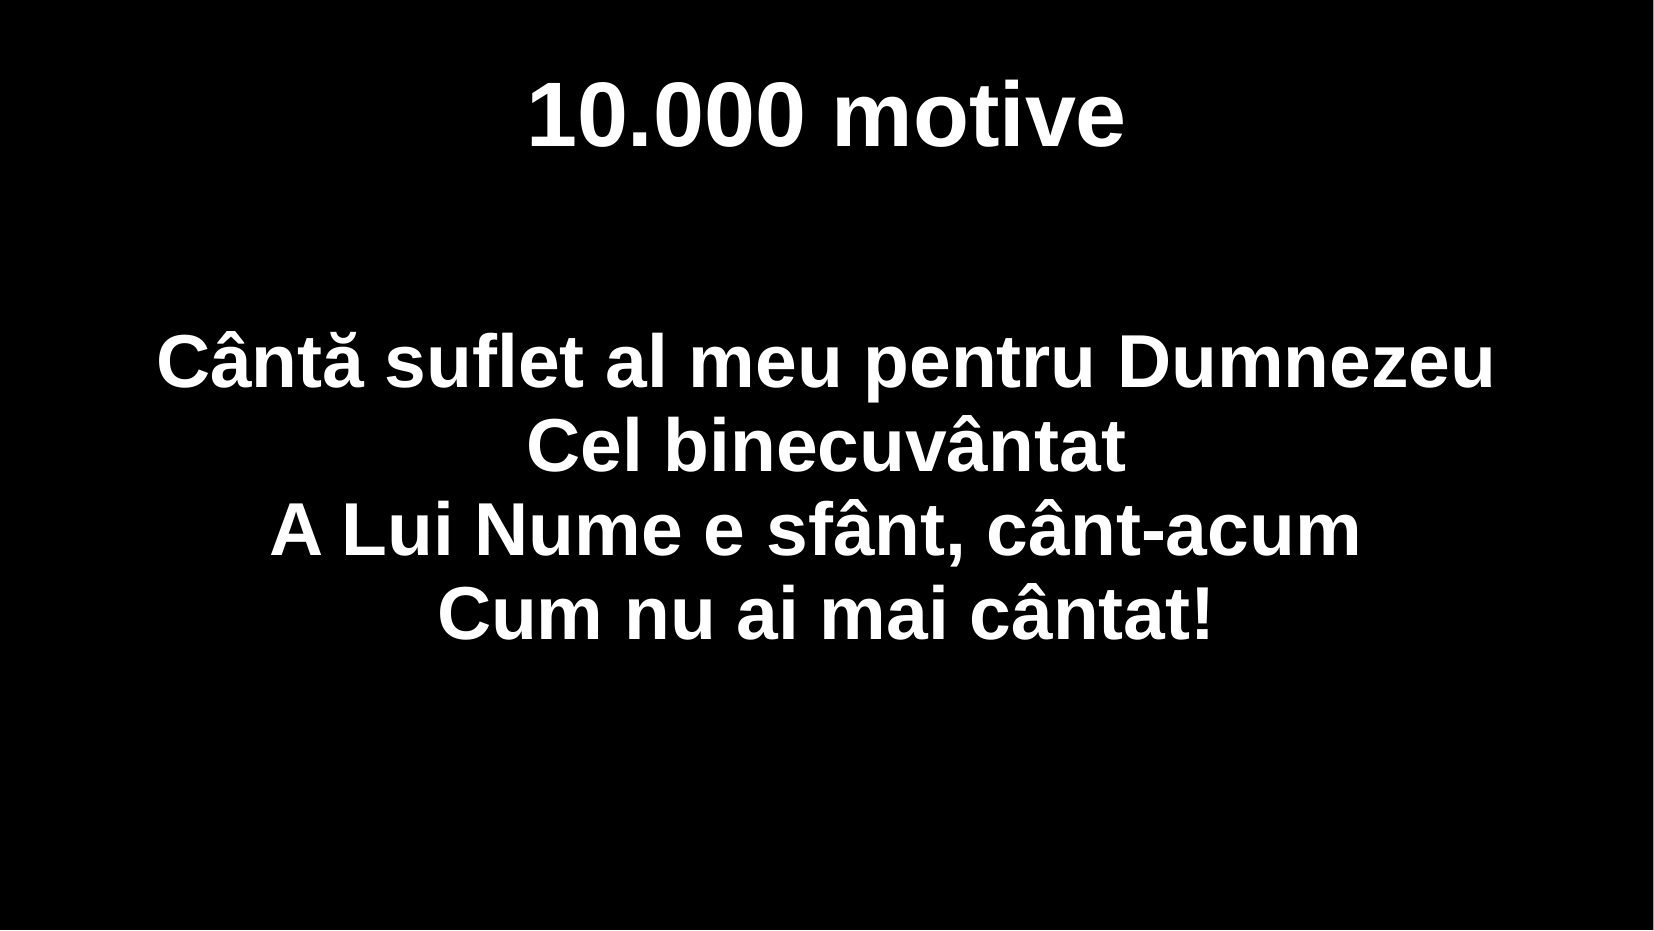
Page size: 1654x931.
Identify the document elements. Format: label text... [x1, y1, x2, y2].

title 10.000 motive [82, 37, 1571, 193]
subtitle Cântă suflet al meu pentru Dumnezeu Cel binecuvântat A Lui Nume e sfânt, cânt-acum Cum nu ai mai cântat! [82, 217, 1571, 757]
